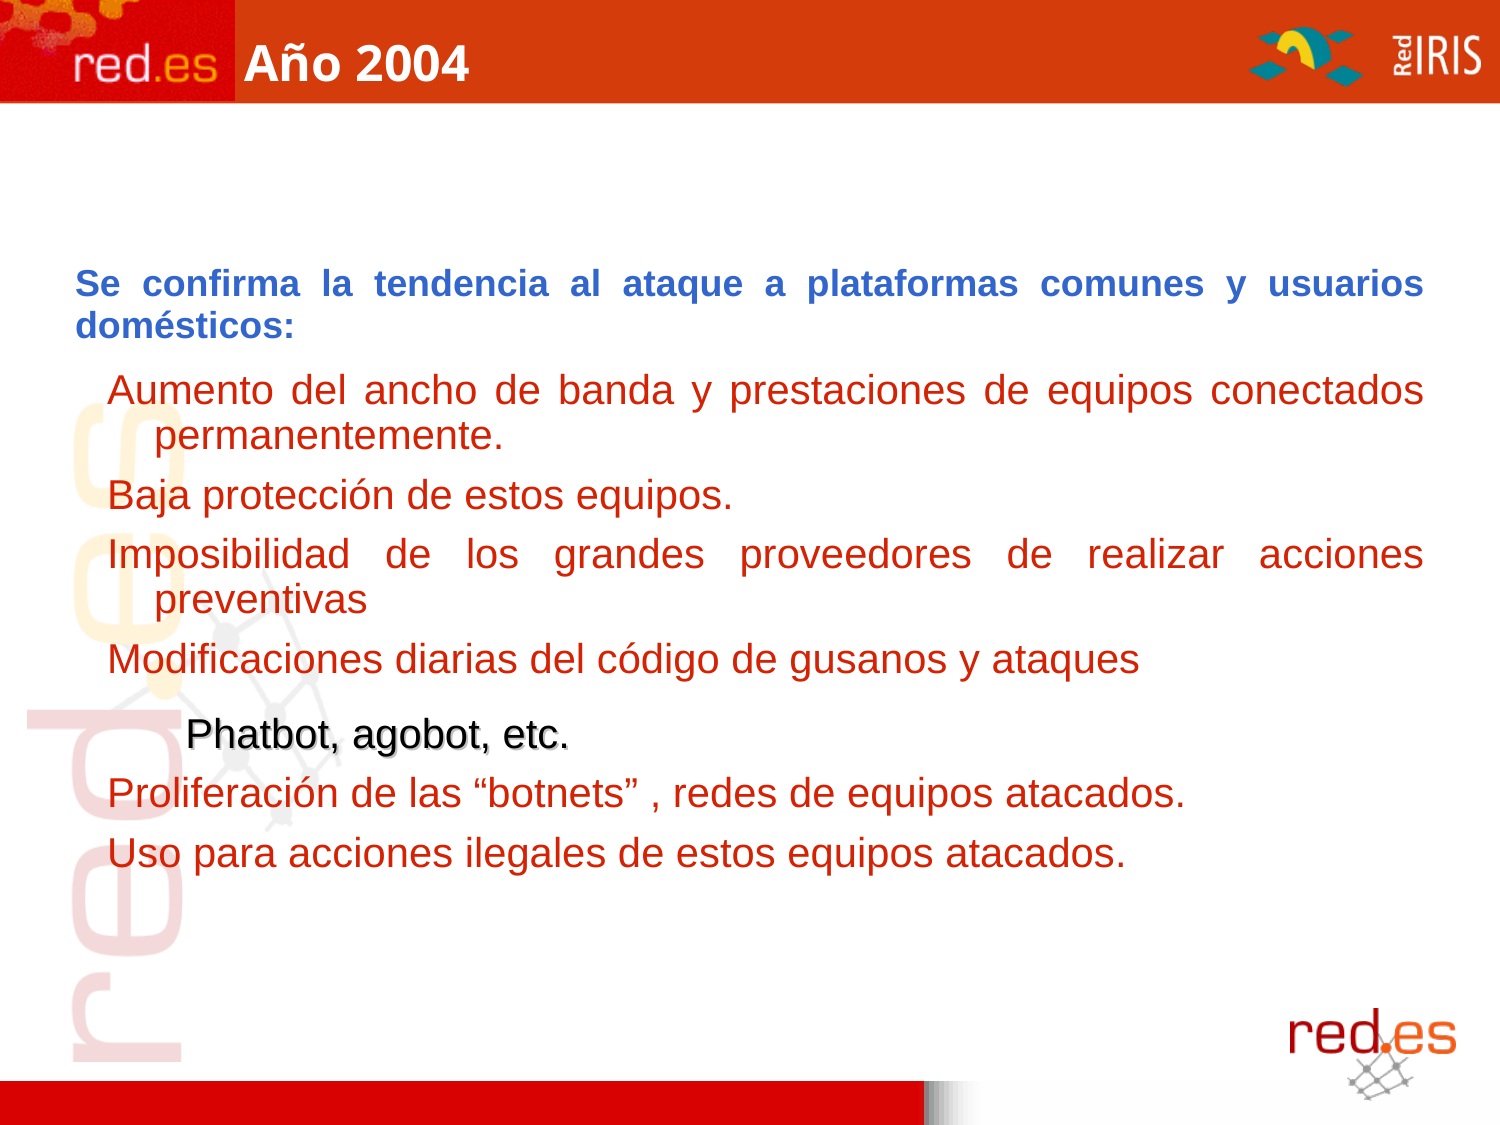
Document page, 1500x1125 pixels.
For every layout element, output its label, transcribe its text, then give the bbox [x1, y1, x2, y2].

picture [27, 400, 345, 1062]
picture [0, 1008, 1500, 1125]
picture [1412, 27, 1481, 87]
title Año 2004 [244, 0, 1412, 128]
list Se confirma la tendencia al ataque a plataformas comunes y usuarios domésticos: Aumento del ancho de banda y prestaciones de equipos conectados permanentemente. Baja protección de estos equipos. Imposibilidad de los grandes proveedores de realizar acciones preventivas Modificaciones diarias del código de gusanos y ataques Phatbot, agobot, etc. Proliferación de las “botnets” , redes de equipos atacados. Uso para acciones ilegales de estos equipos atacados. [75, 262, 1426, 1005]
picture [0, 0, 235, 101]
